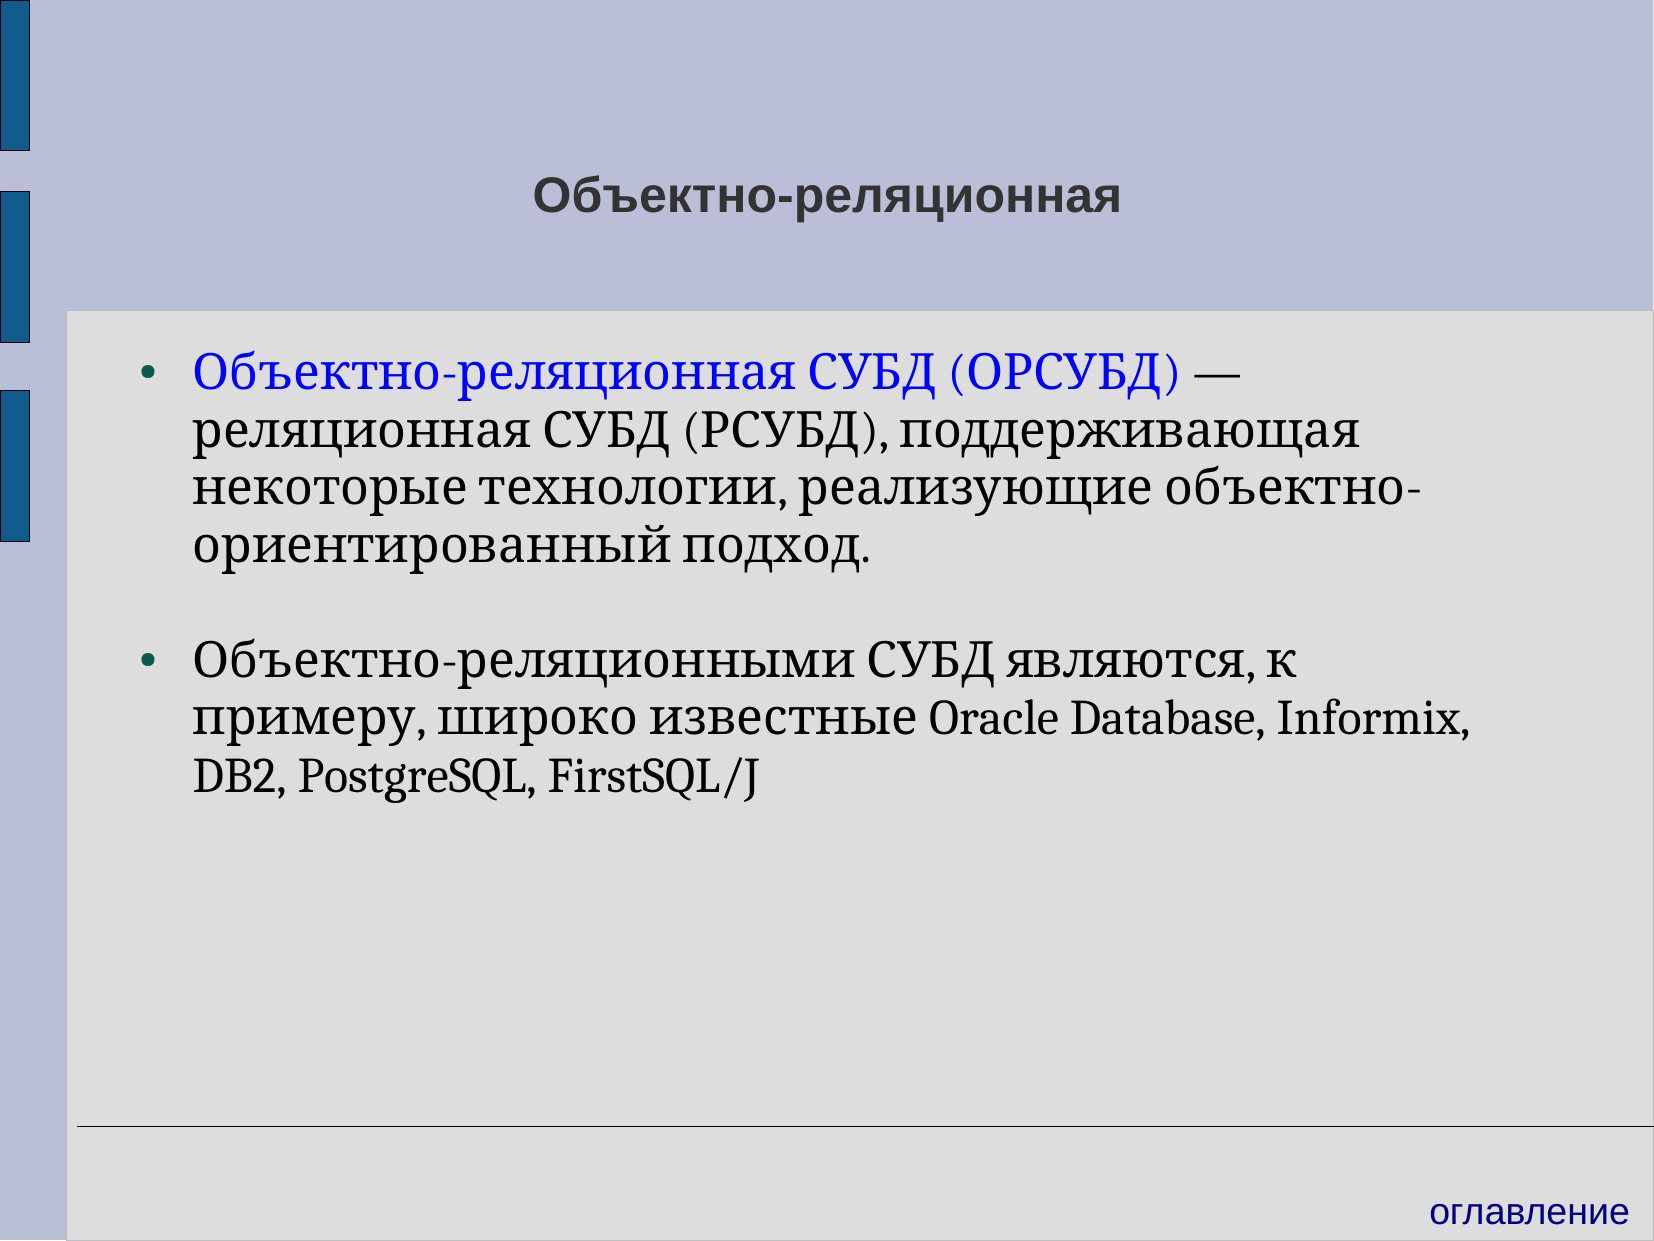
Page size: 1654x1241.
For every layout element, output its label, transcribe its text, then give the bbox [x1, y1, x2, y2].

list Объектно-реляционная СУБД (ОРСУБД) — реляционная СУБД (РСУБД), поддерживающая некоторые технологии, реализующие объектно-ориентированный подход. Объектно-реляционными СУБД являются, к примеру, широко известные Oracle Database, Informix, DB2, PostgreSQL, FirstSQL/J [121, 344, 1534, 1126]
title Объектно-реляционная [121, 91, 1534, 299]
text_box оглавление [1414, 1183, 1654, 1241]
